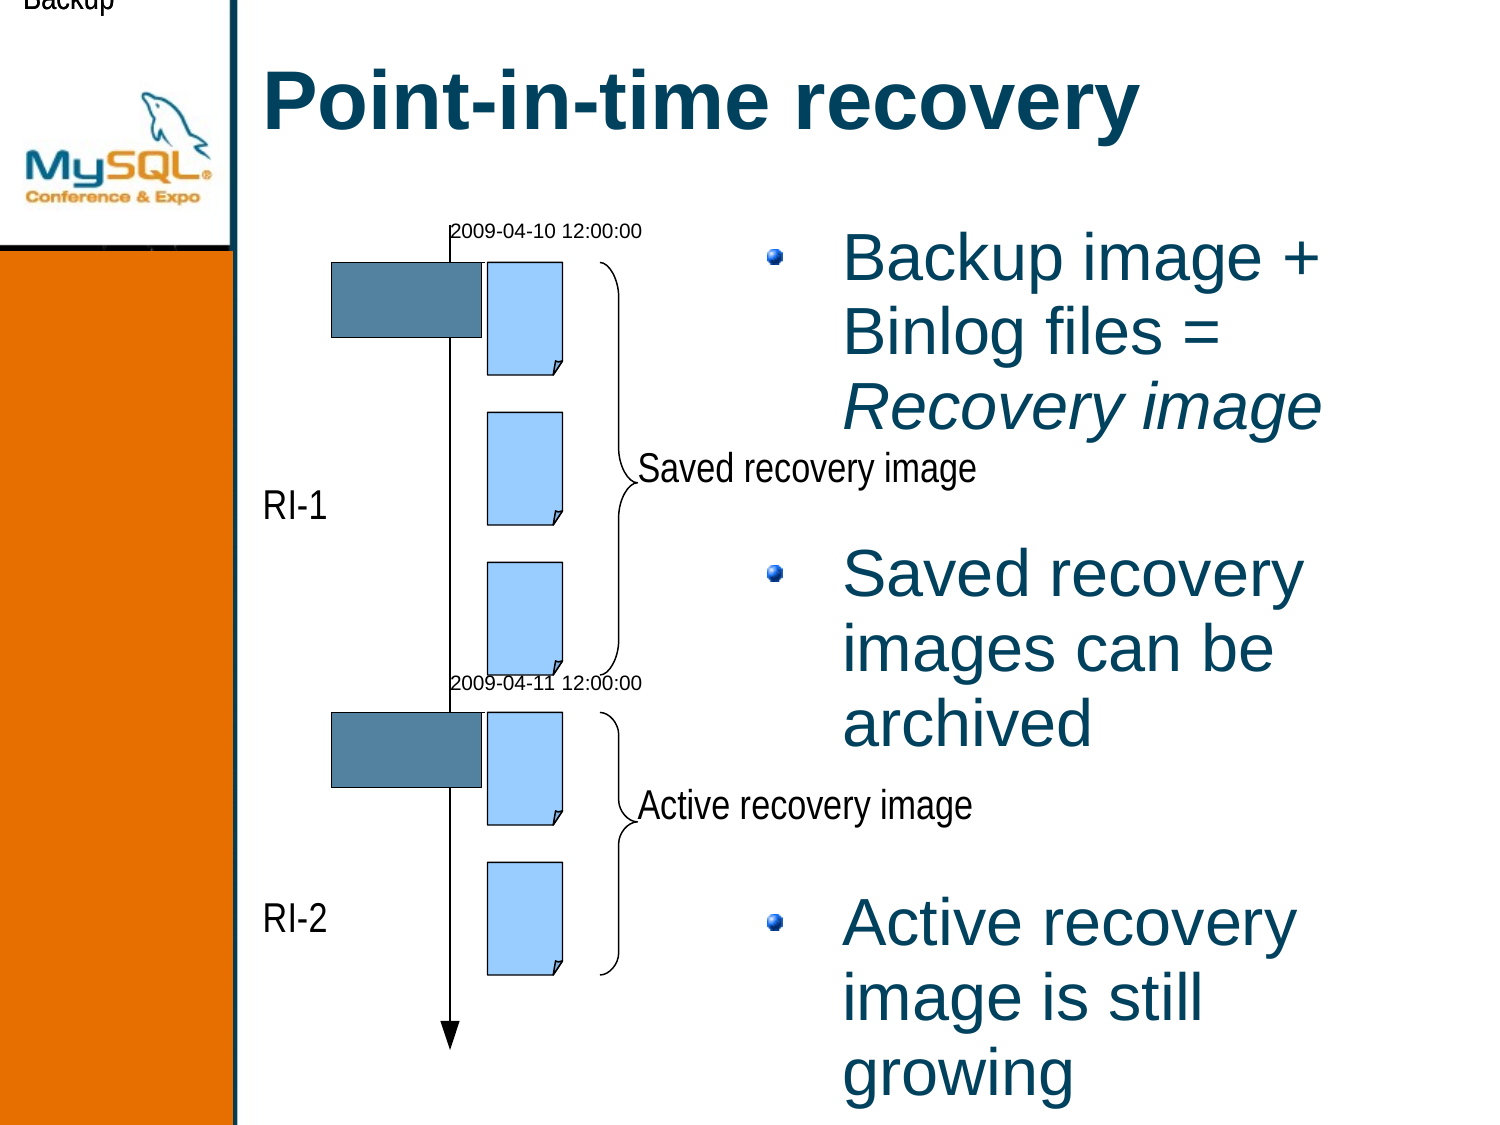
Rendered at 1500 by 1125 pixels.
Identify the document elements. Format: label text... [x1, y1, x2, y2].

picture [103, 1, 110, 7]
picture [45, 1, 52, 7]
text_box [487, 562, 563, 675]
text_box [331, 262, 482, 338]
list Backup image + Binlog files = Recovery image Saved recovery images can be archived Active recovery image is still growing [746, 219, 1407, 1110]
text_box [487, 712, 563, 826]
text_box Active recovery image [637, 787, 974, 835]
text_box Saved recovery image [637, 450, 978, 498]
text_box RI-2 [262, 900, 328, 948]
text_box 2009-04-10 12:00:00 [450, 222, 643, 246]
picture [87, 1, 94, 7]
title Point-in-time recovery [262, 7, 1410, 195]
picture [0, 0, 233, 1125]
picture [237, 0, 1500, 1125]
picture [28, 1, 37, 7]
text_box [331, 712, 482, 788]
text_box RI-1 [262, 487, 328, 535]
text_box [487, 412, 563, 526]
text_box 2009-04-11 12:00:00 [450, 675, 643, 699]
text_box [487, 862, 563, 976]
text_box [487, 262, 563, 376]
